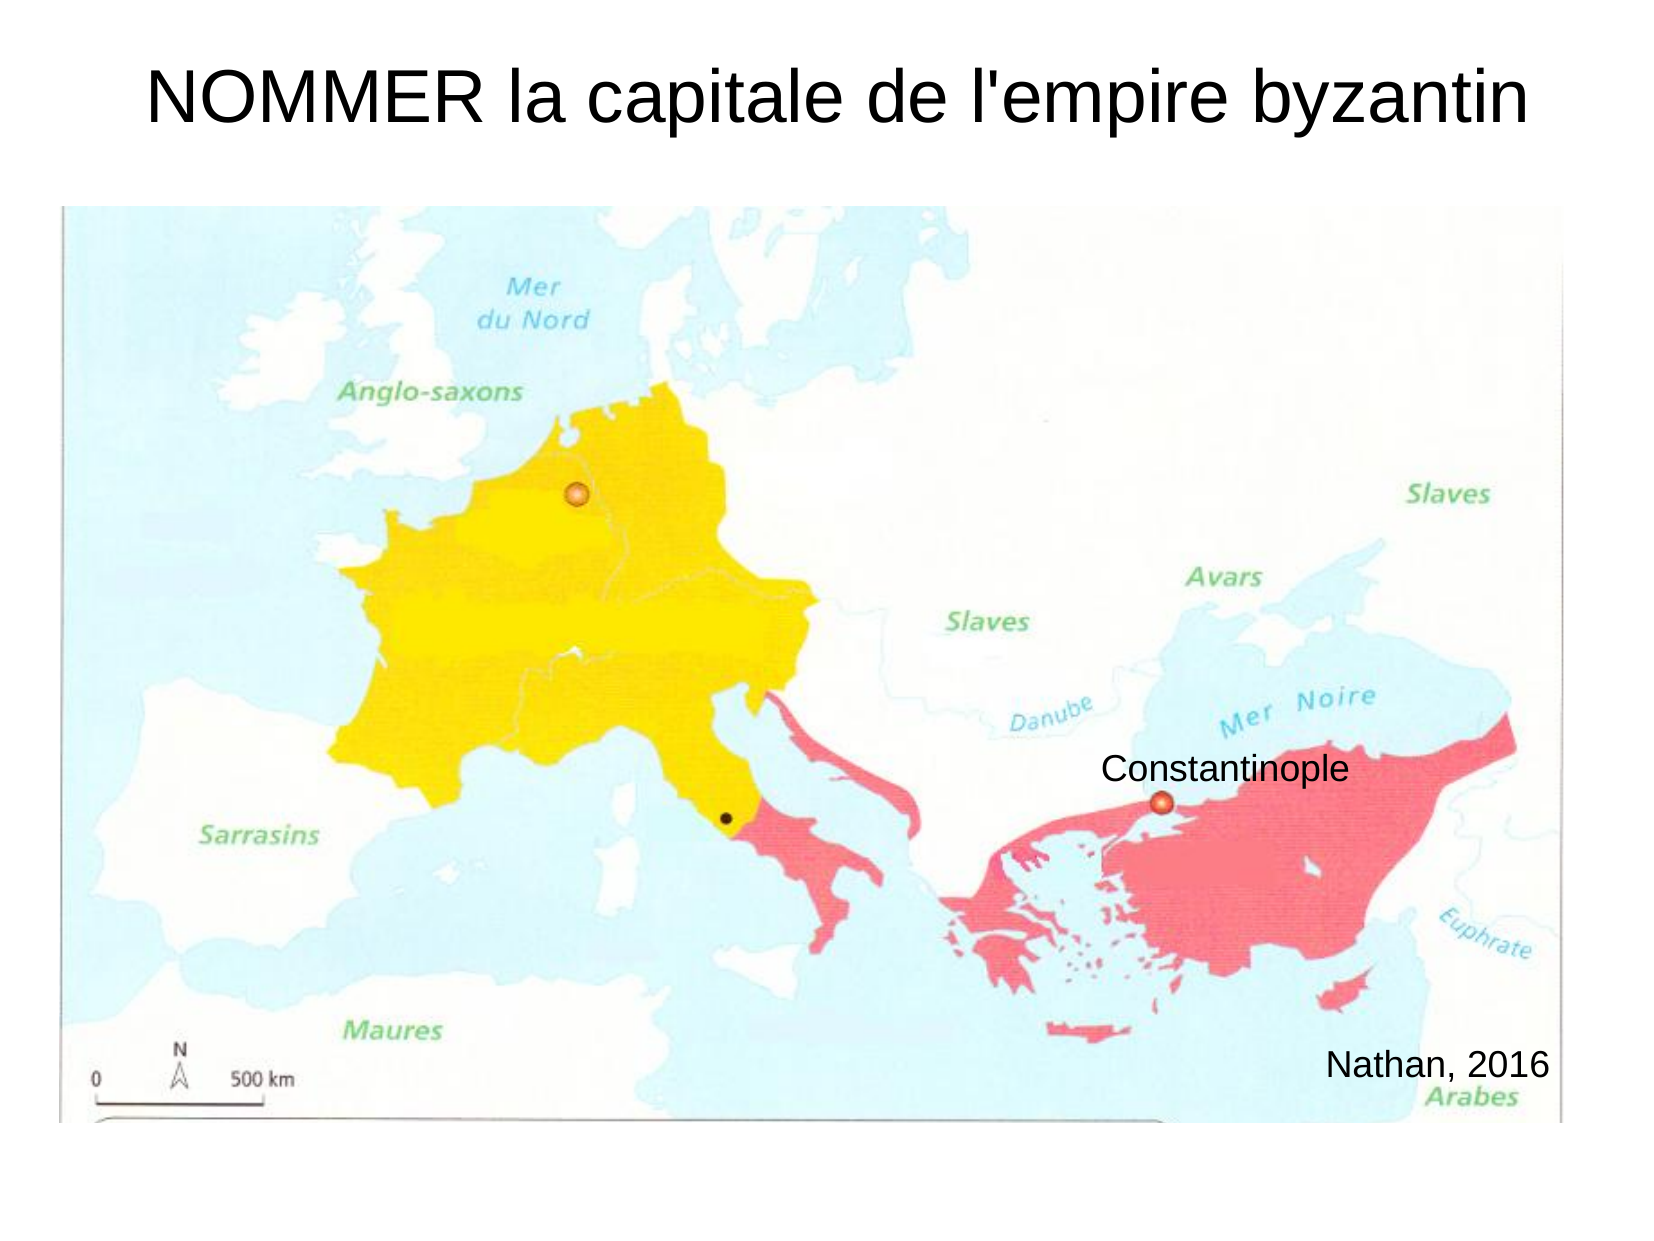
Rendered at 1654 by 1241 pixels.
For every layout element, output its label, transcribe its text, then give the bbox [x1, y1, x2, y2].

text_box Nathan, 2016 [1181, 1035, 1565, 1093]
picture [59, 206, 1564, 1123]
text_box Constantinople [1062, 740, 1388, 798]
title NOMMER la capitale de l'empire byzantin [53, 54, 1625, 139]
